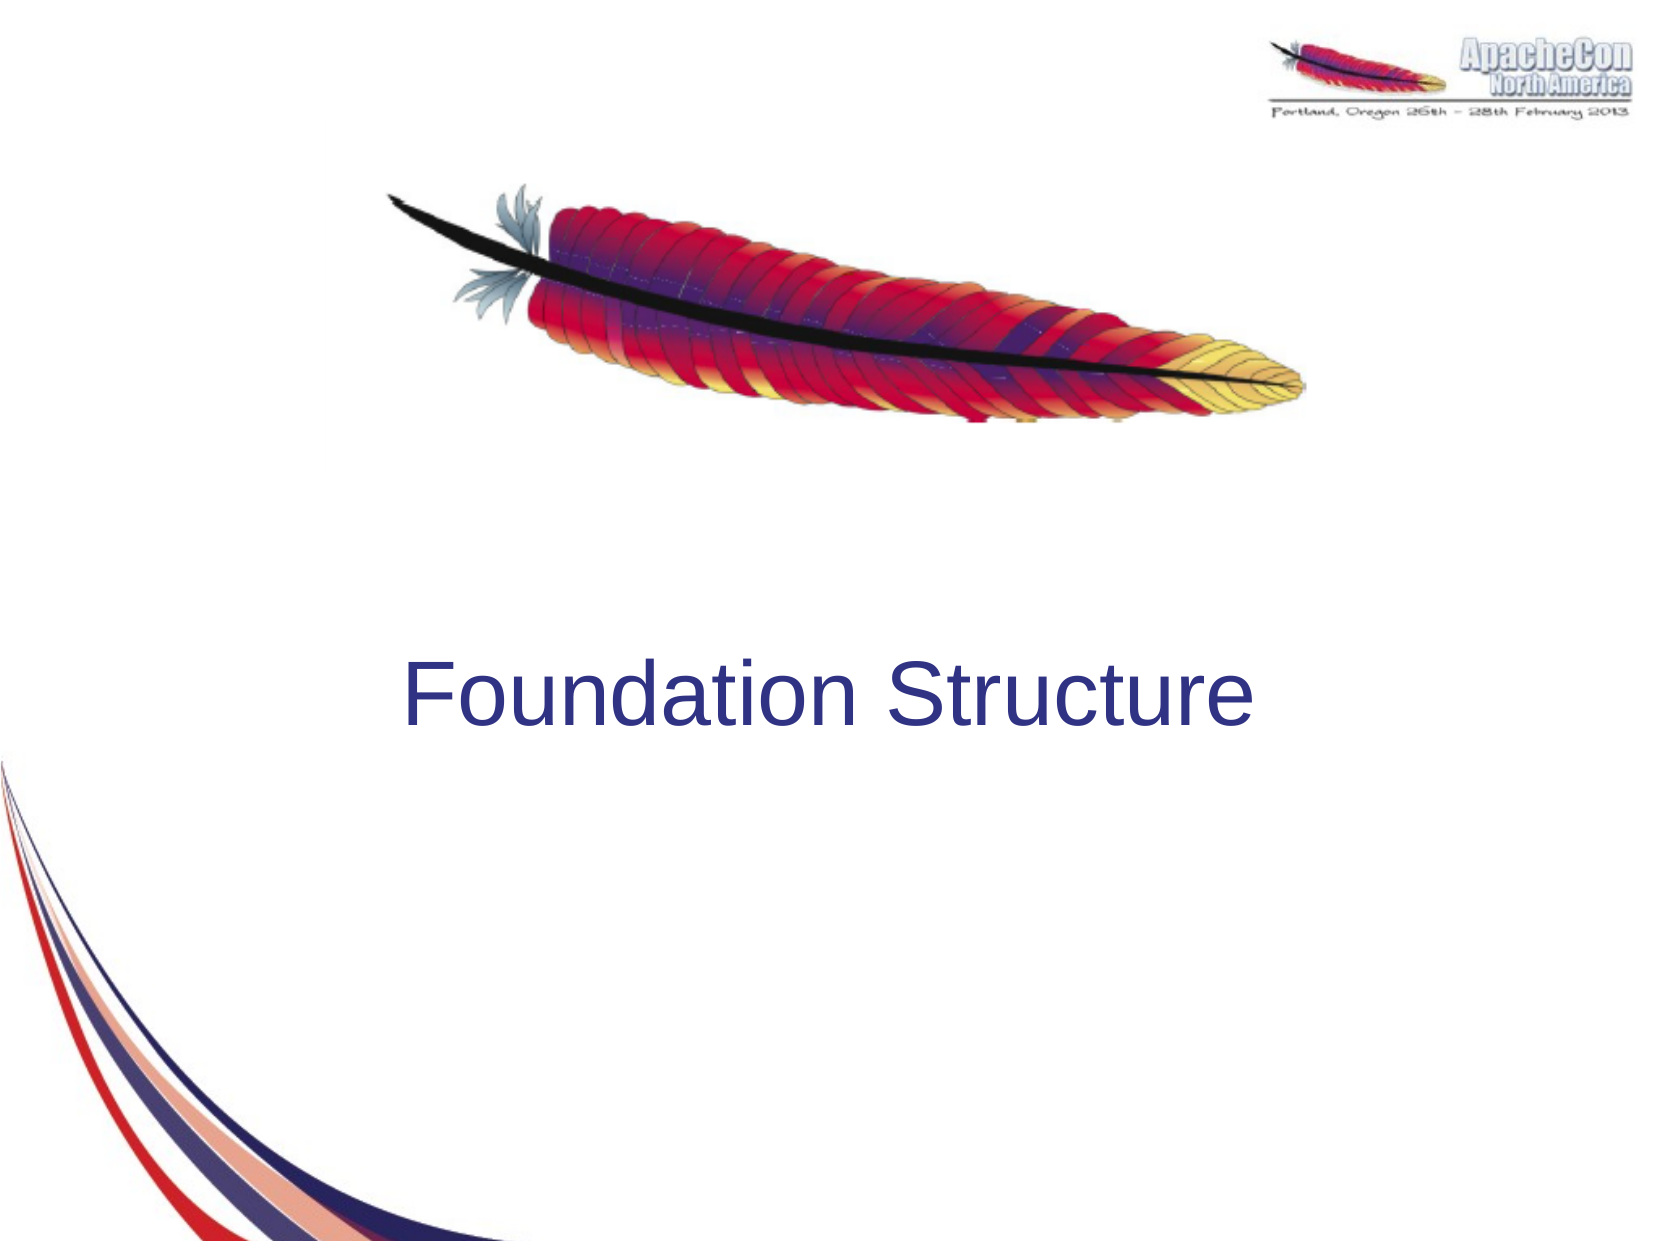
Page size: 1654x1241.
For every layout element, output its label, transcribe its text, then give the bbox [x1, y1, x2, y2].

title Foundation Structure [88, 590, 1571, 798]
picture [0, 0, 1654, 1241]
